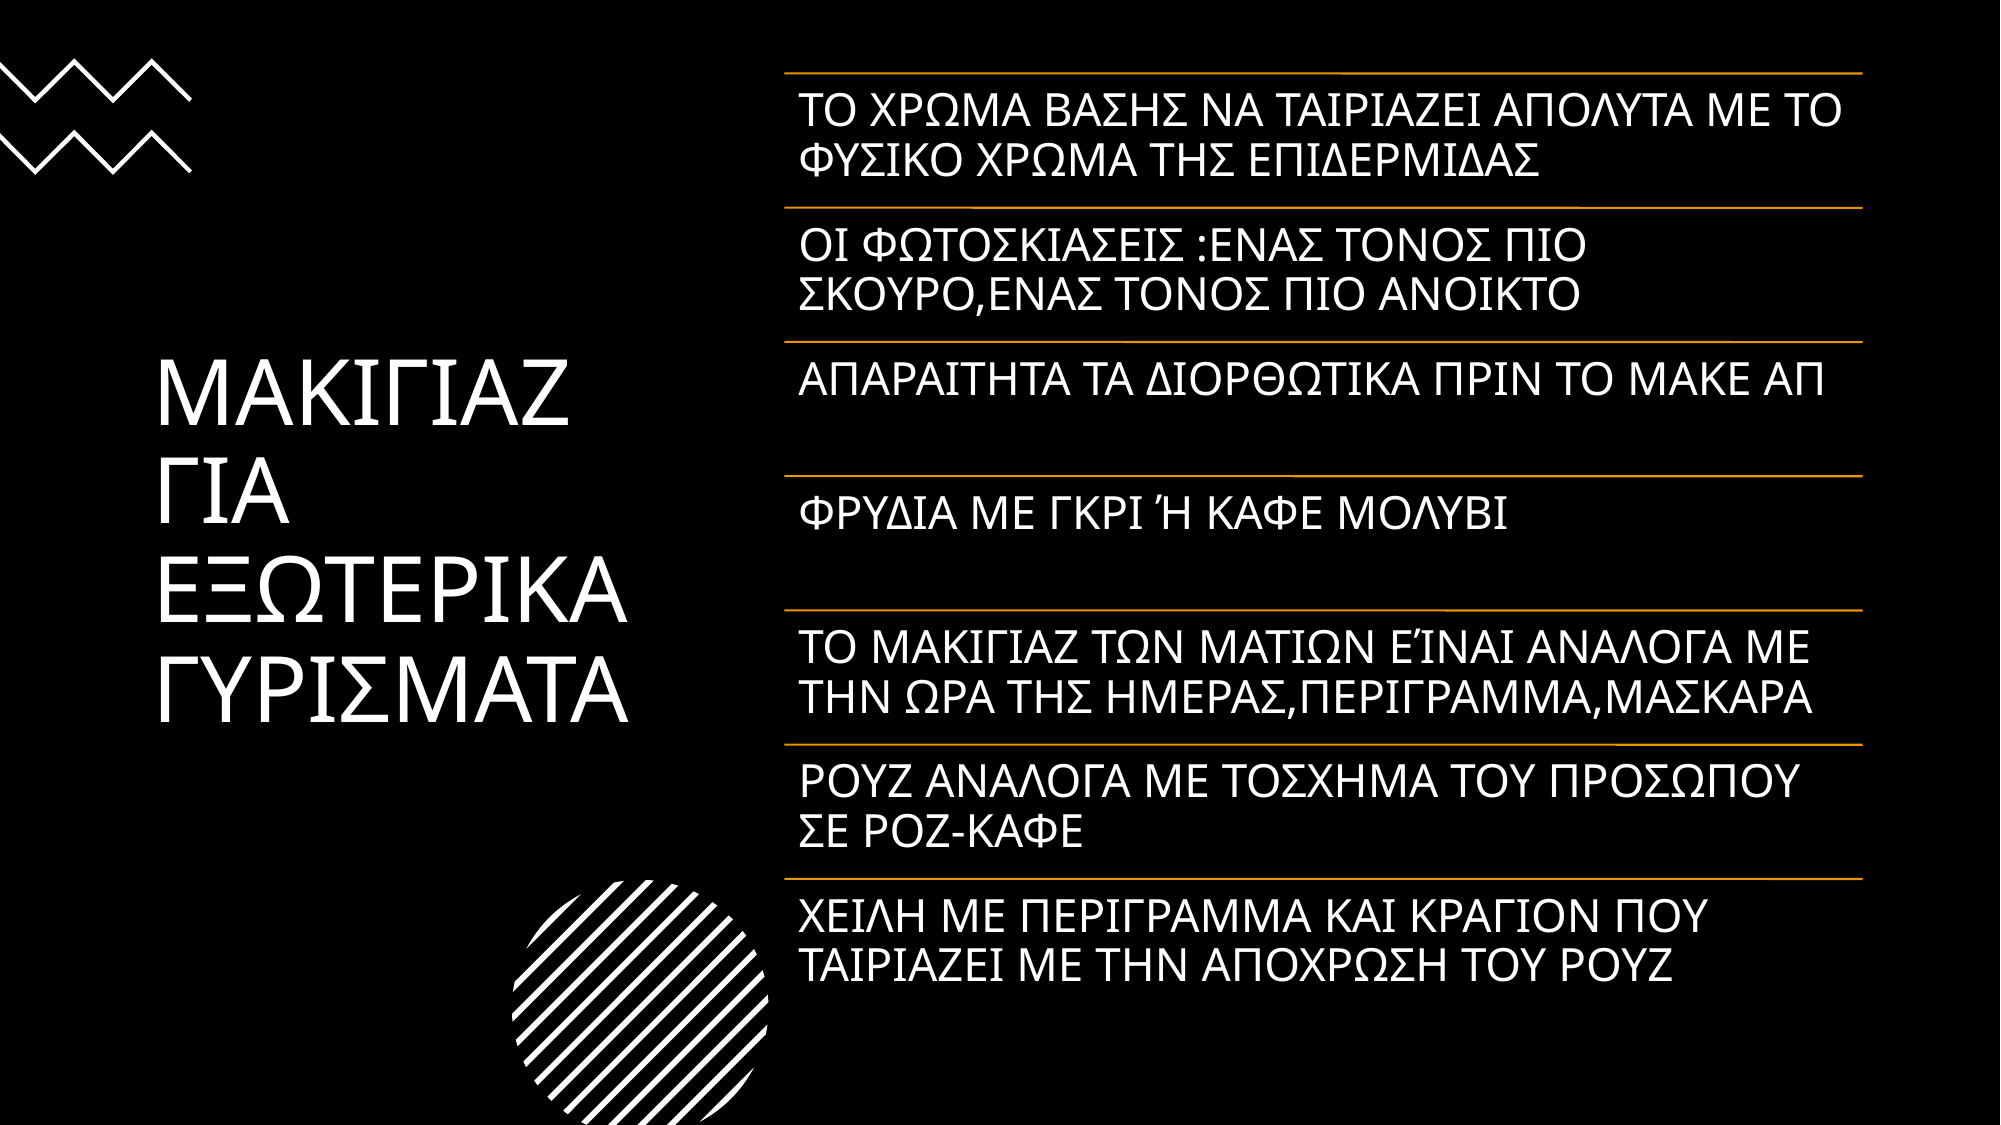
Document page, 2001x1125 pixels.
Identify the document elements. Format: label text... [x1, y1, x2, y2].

text_box ΟΙ ΦΩΤΟΣΚΙΑΣΕΙΣ :ΕΝΑΣ ΤΟΝΟΣ ΠΙΟ ΣΚΟΥΡΟ,ΕΝΑΣ ΤΟΝΟΣ ΠΙΟ ΑΝΟΙΚΤΟ [784, 207, 1863, 341]
text_box ΑΠΑΡΑΙΤΗΤΑ ΤΑ ΔΙΟΡΘΩΤΙΚΑ ΠΡΙΝ ΤΟ ΜΑΚΕ ΑΠ [784, 341, 1863, 476]
title ΜΑΚΙΓΙΑΖ ΓΙΑ ΕΞΩΤΕΡΙΚΑ ΓΥΡΙΣΜΑΤΑ [137, 196, 663, 892]
text_box ΡΟΥΖ ΑΝΑΛΟΓΑ ΜΕ ΤΟΣΧΗΜΑ ΤΟΥ ΠΡΟΣΩΠΟΥ ΣΕ ΡΟΖ-ΚΑΦΕ [784, 744, 1863, 878]
text_box ΤΟ ΜΑΚΙΓΙΑΖ ΤΩΝ ΜΑΤΙΩΝ ΕΊΝΑΙ ΑΝΑΛΟΓΑ ΜΕ ΤΗΝ ΩΡΑ ΤΗΣ ΗΜΕΡΑΣ,ΠΕΡΙΓΡΑΜΜΑ,ΜΑΣΚΑΡΑ [784, 610, 1863, 744]
text_box ΧΕΙΛΗ ΜΕ ΠΕΡΙΓΡΑΜΜΑ ΚΑΙ ΚΡΑΓΙΟΝ ΠΟΥ ΤΑΙΡΙΑΖΕΙ ΜΕ ΤΗΝ ΑΠΟΧΡΩΣΗ ΤΟΥ ΡΟΥΖ [784, 878, 1863, 1014]
text_box ΤΟ ΧΡΩΜΑ ΒΑΣΗΣ ΝΑ ΤΑΙΡΙΑΖΕΙ ΑΠΟΛΥΤΑ ΜΕ ΤΟ ΦΥΣΙΚΟ ΧΡΩΜΑ ΤΗΣ ΕΠΙΔΕΡΜΙΔΑΣ [784, 73, 1863, 207]
text_box ΦΡΥΔΙΑ ΜΕ ΓΚΡΙ Ή ΚΑΦΕ ΜΟΛΥΒΙ [784, 476, 1863, 610]
text_box [0, 0, 2000, 1125]
